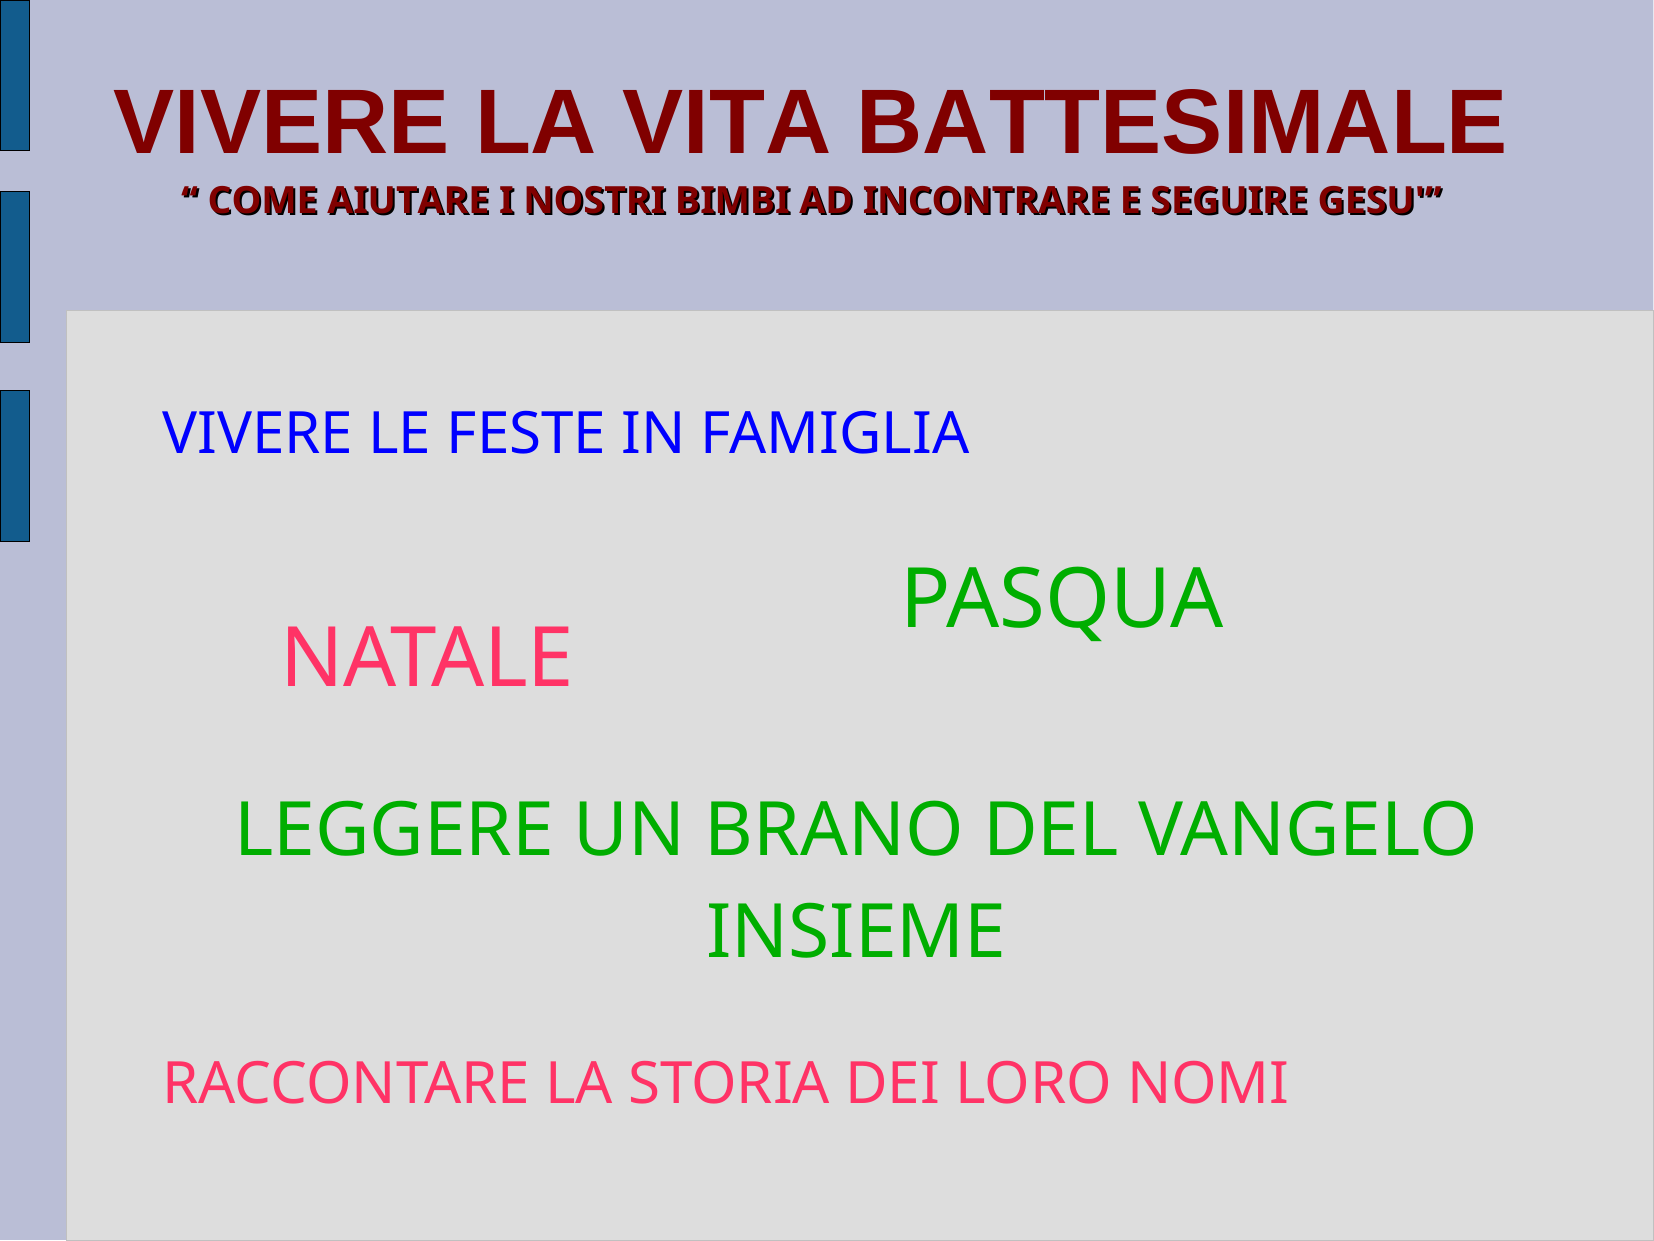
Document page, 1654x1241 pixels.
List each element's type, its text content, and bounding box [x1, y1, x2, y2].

title VIVERE LA VITA BATTESIMALE “ COME AIUTARE I NOSTRI BIMBI AD INCONTRARE E SEGUIRE GESU'” [59, 29, 1565, 266]
text_box PASQUA [885, 531, 1329, 663]
text_box LEGGERE UN BRANO DEL VANGELO INSIEME [118, 767, 1595, 992]
text_box NATALE [265, 590, 709, 722]
subtitle [121, 344, 1534, 767]
subtitle [121, 992, 1534, 1182]
text_box VIVERE LE FESTE IN FAMIGLIA [147, 383, 1477, 481]
text_box RACCONTARE LA STORIA DEI LORO NOMI [147, 1033, 1565, 1130]
